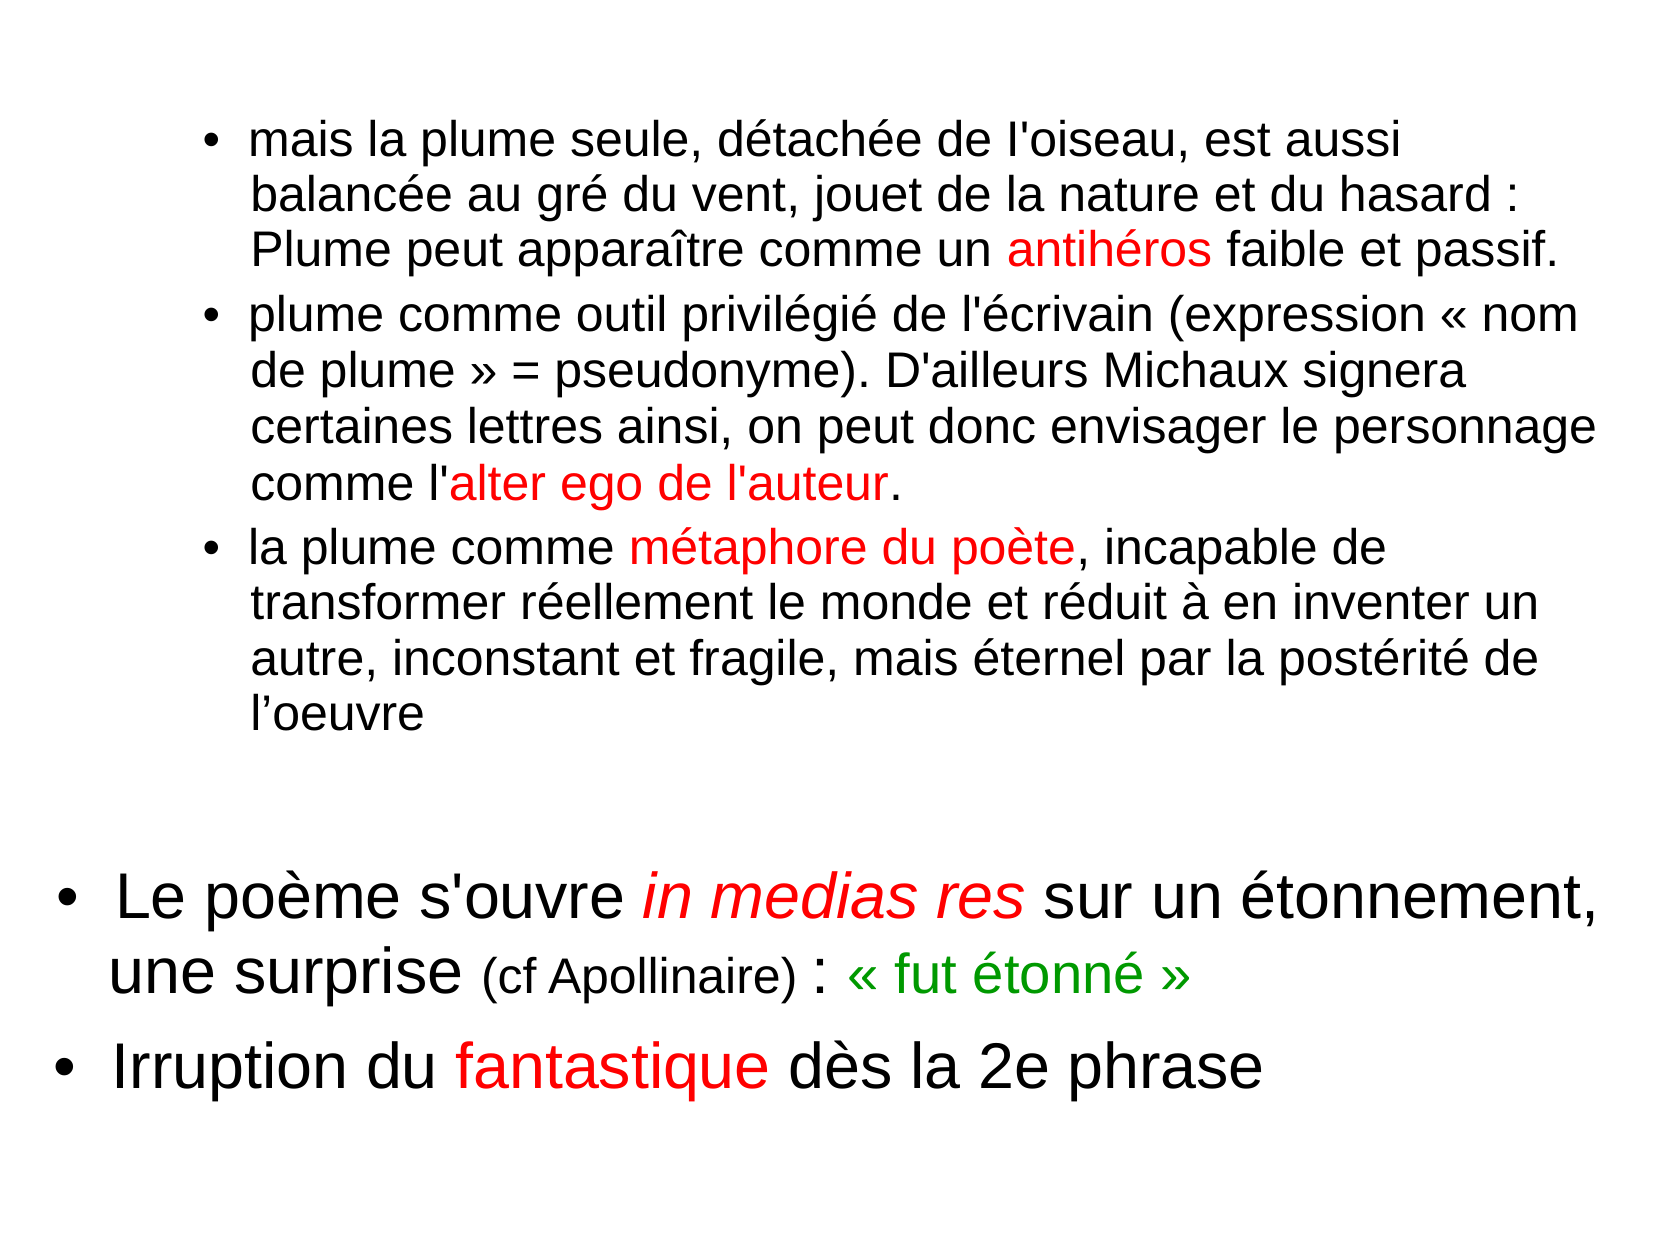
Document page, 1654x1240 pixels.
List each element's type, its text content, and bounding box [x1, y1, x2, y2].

text_box • mais la plume seule, détachée de I'oiseau, est aussi balancée au gré du vent, jouet de la nature et du hasard : Plume peut apparaître comme un antihéros faible et passif. • plume comme outil privilégié de l'écrivain (expression « nom de plume » = pseudonyme). D'ailleurs Michaux signera certaines lettres ainsi, on peut donc envisager le personnage comme l'alter ego de l'auteur. • la plume comme métaphore du poète, incapable de transformer réellement le monde et réduit à en inventer un autre, inconstant et fragile, mais éternel par la postérité de l’oeuvre [200, 112, 1616, 747]
text_box • Le poème s'ouvre in medias res sur un étonnement, une surprise (cf Apollinaire) : « fut étonné » • Irruption du fantastique dès la 2e phrase [53, 855, 1609, 1102]
